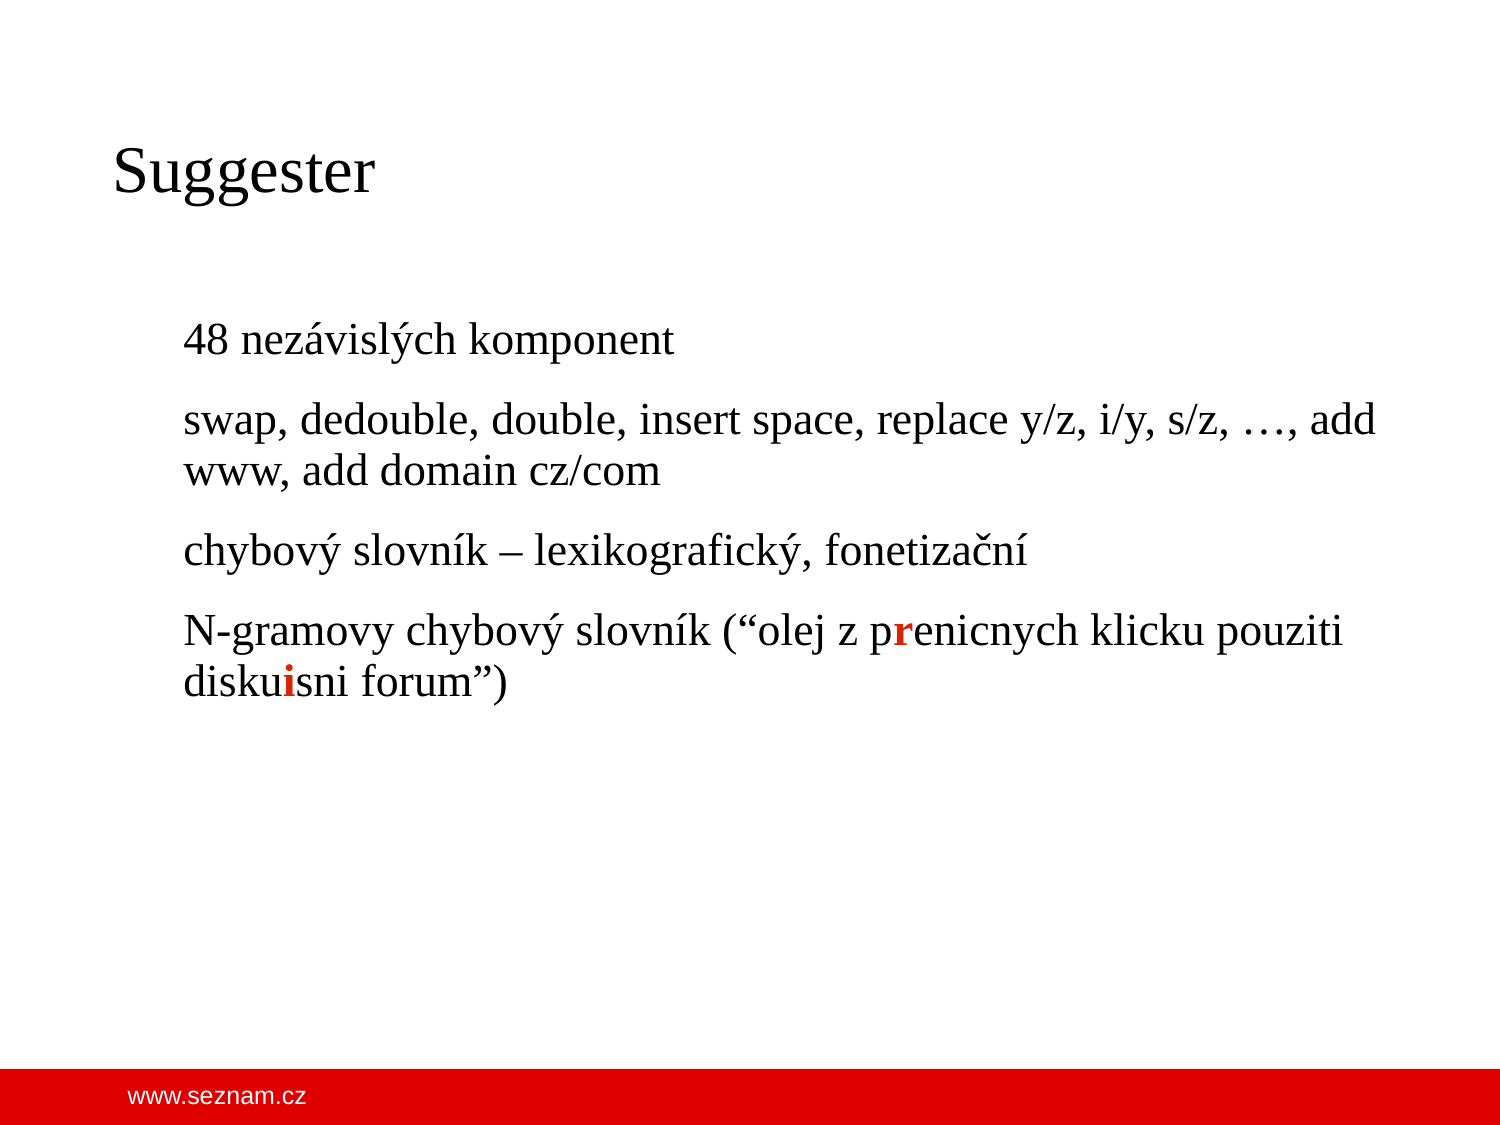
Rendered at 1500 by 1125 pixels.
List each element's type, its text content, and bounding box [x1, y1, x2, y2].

title Suggester [112, 84, 1388, 257]
list 48 nezávislých komponent swap, dedouble, double, insert space, replace y/z, i/y, s/z, …, add www, add domain cz/com chybový slovník – lexikografický, fonetizační N-gramovy chybový slovník (“olej z prenicnych klicku pouziti diskuisni forum”) [112, 313, 1388, 1036]
